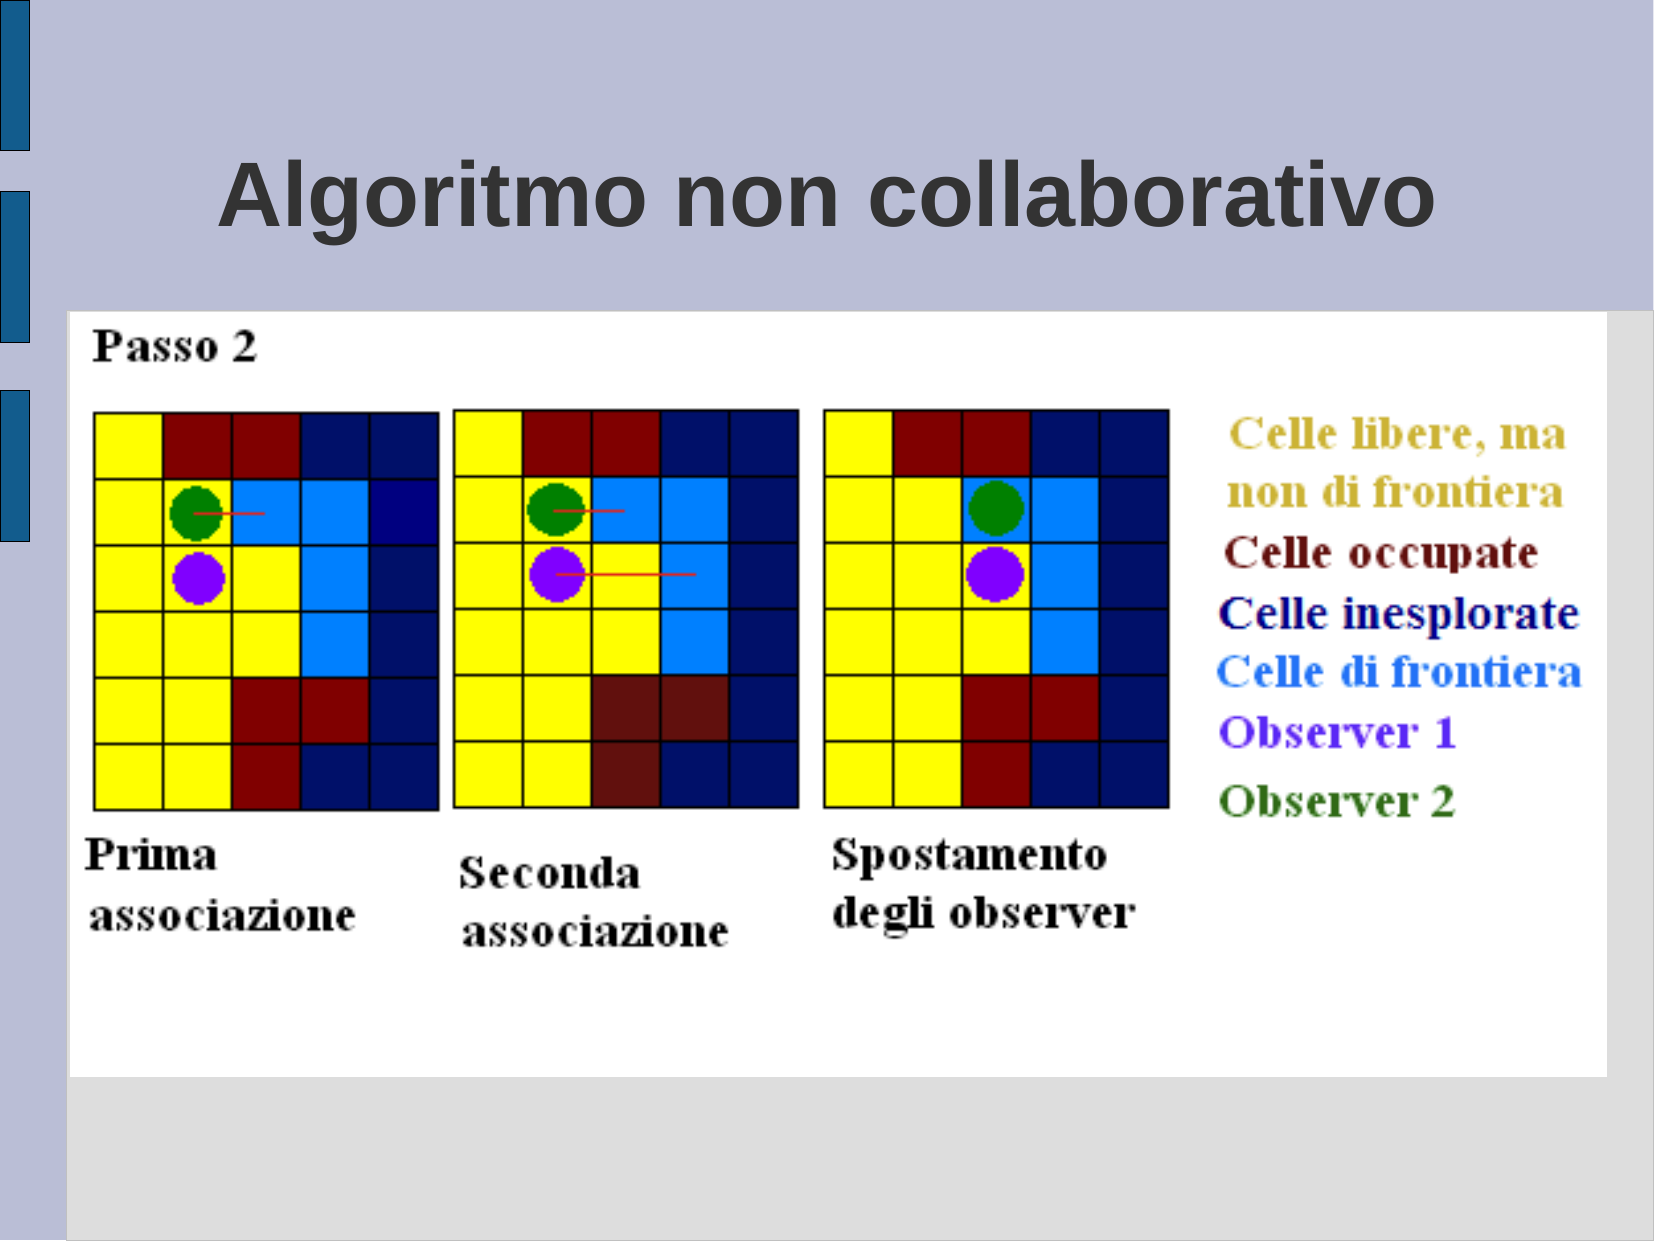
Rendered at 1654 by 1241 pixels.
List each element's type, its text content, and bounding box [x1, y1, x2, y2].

picture [70, 312, 1607, 1077]
title Algoritmo non collaborativo [121, 91, 1534, 299]
